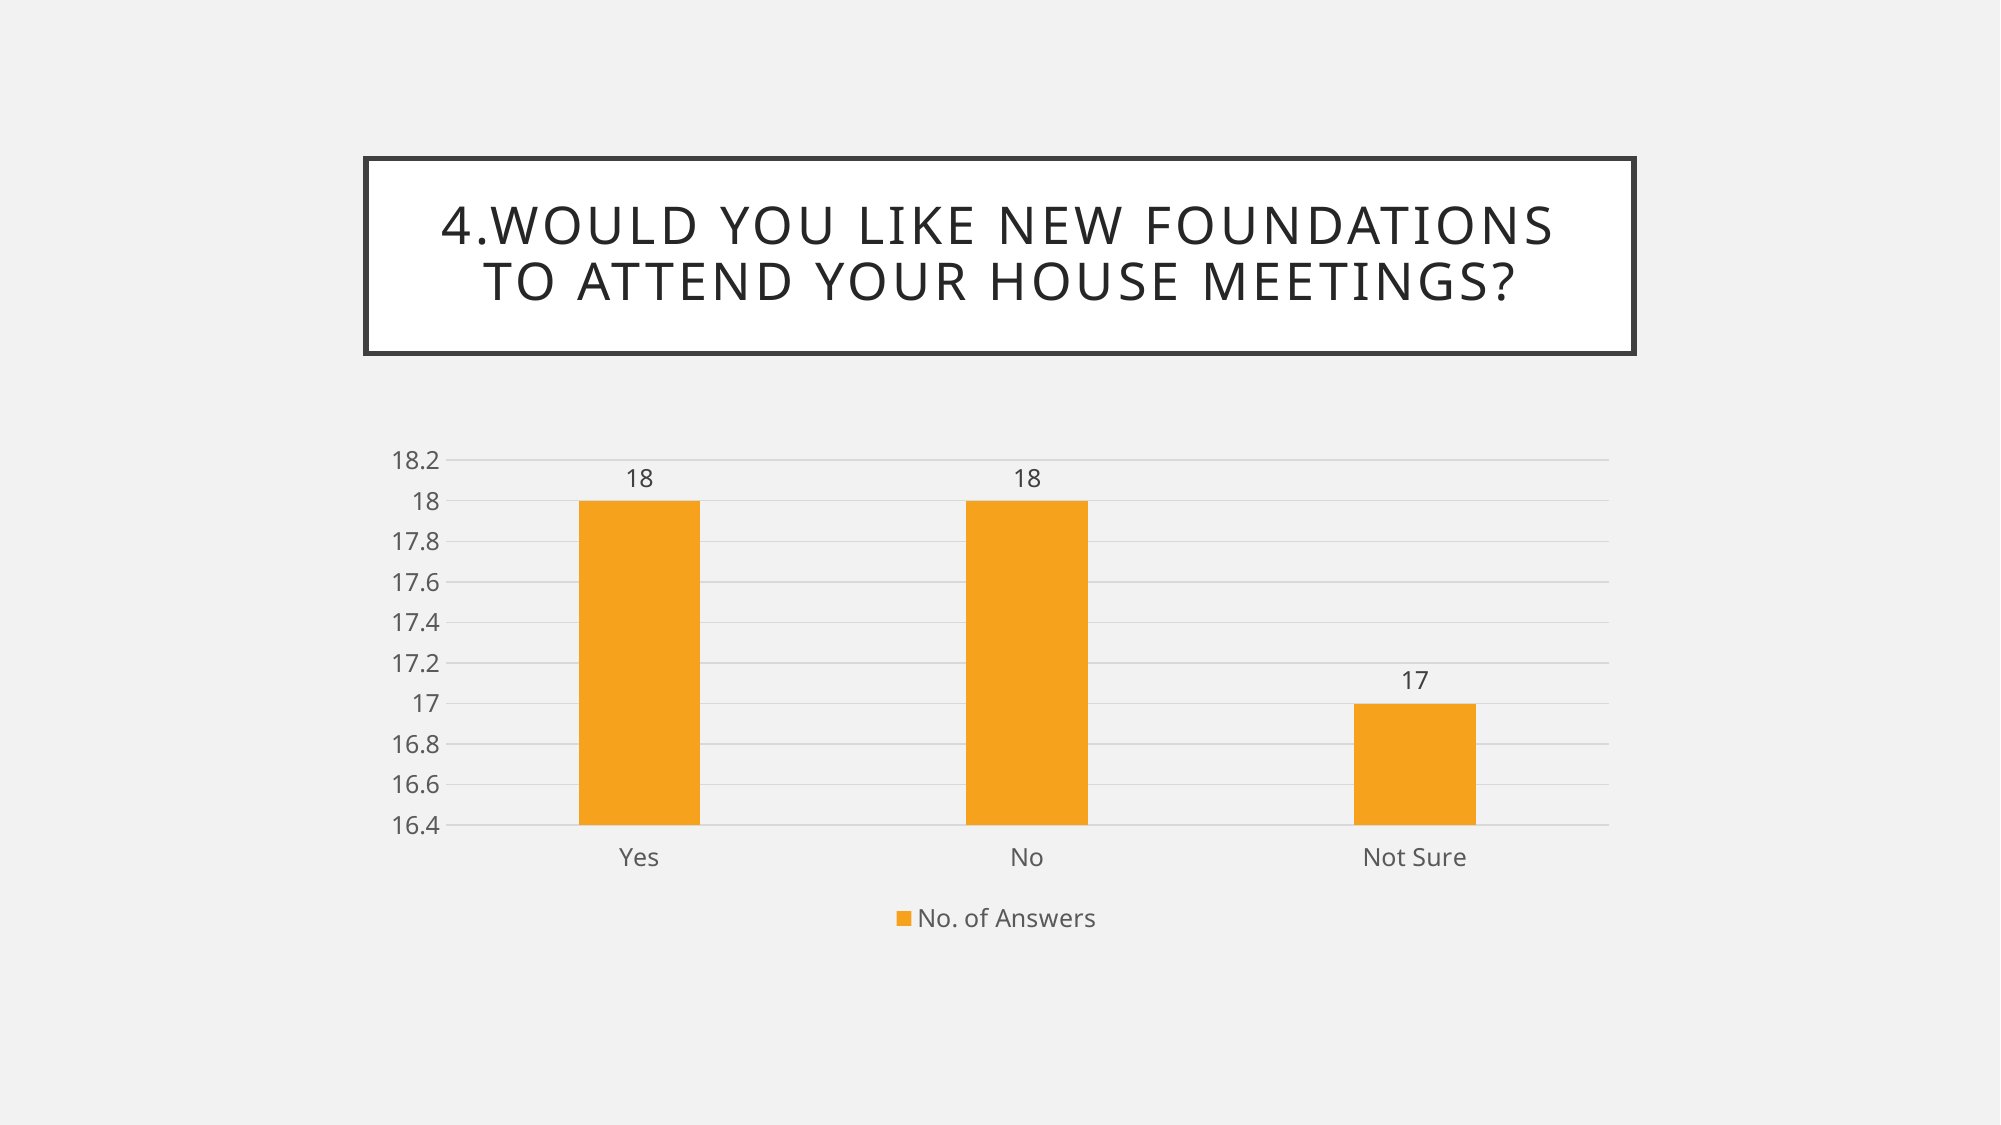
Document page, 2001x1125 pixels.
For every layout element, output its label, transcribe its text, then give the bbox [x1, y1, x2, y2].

title 4.Would you like new foundations to attend your house meetings? [366, 158, 1634, 354]
chart [365, 432, 1635, 942]
